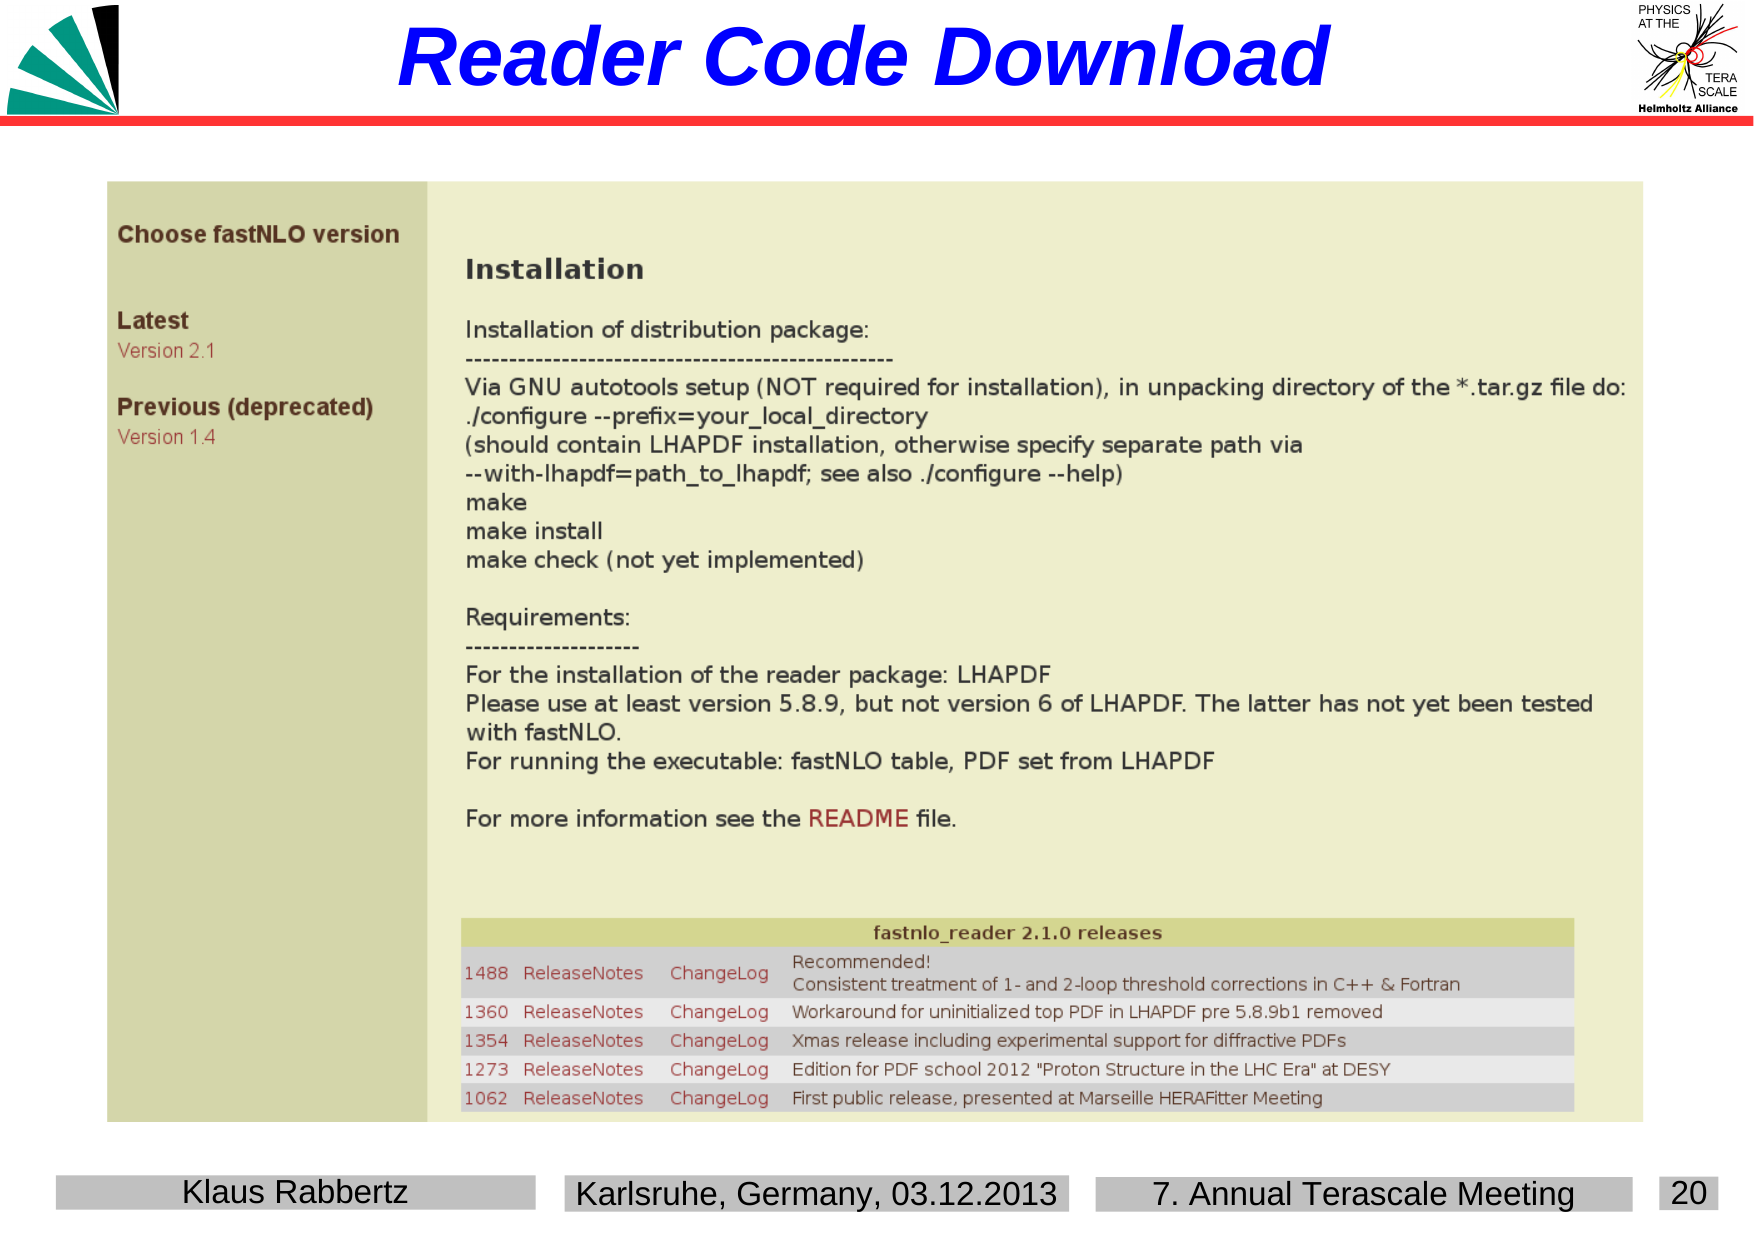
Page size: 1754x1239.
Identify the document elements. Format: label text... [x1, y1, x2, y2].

picture [101, 174, 1652, 1122]
picture [7, 5, 119, 116]
picture [1631, 1, 1745, 115]
title Reader Code Download [123, 0, 1606, 114]
